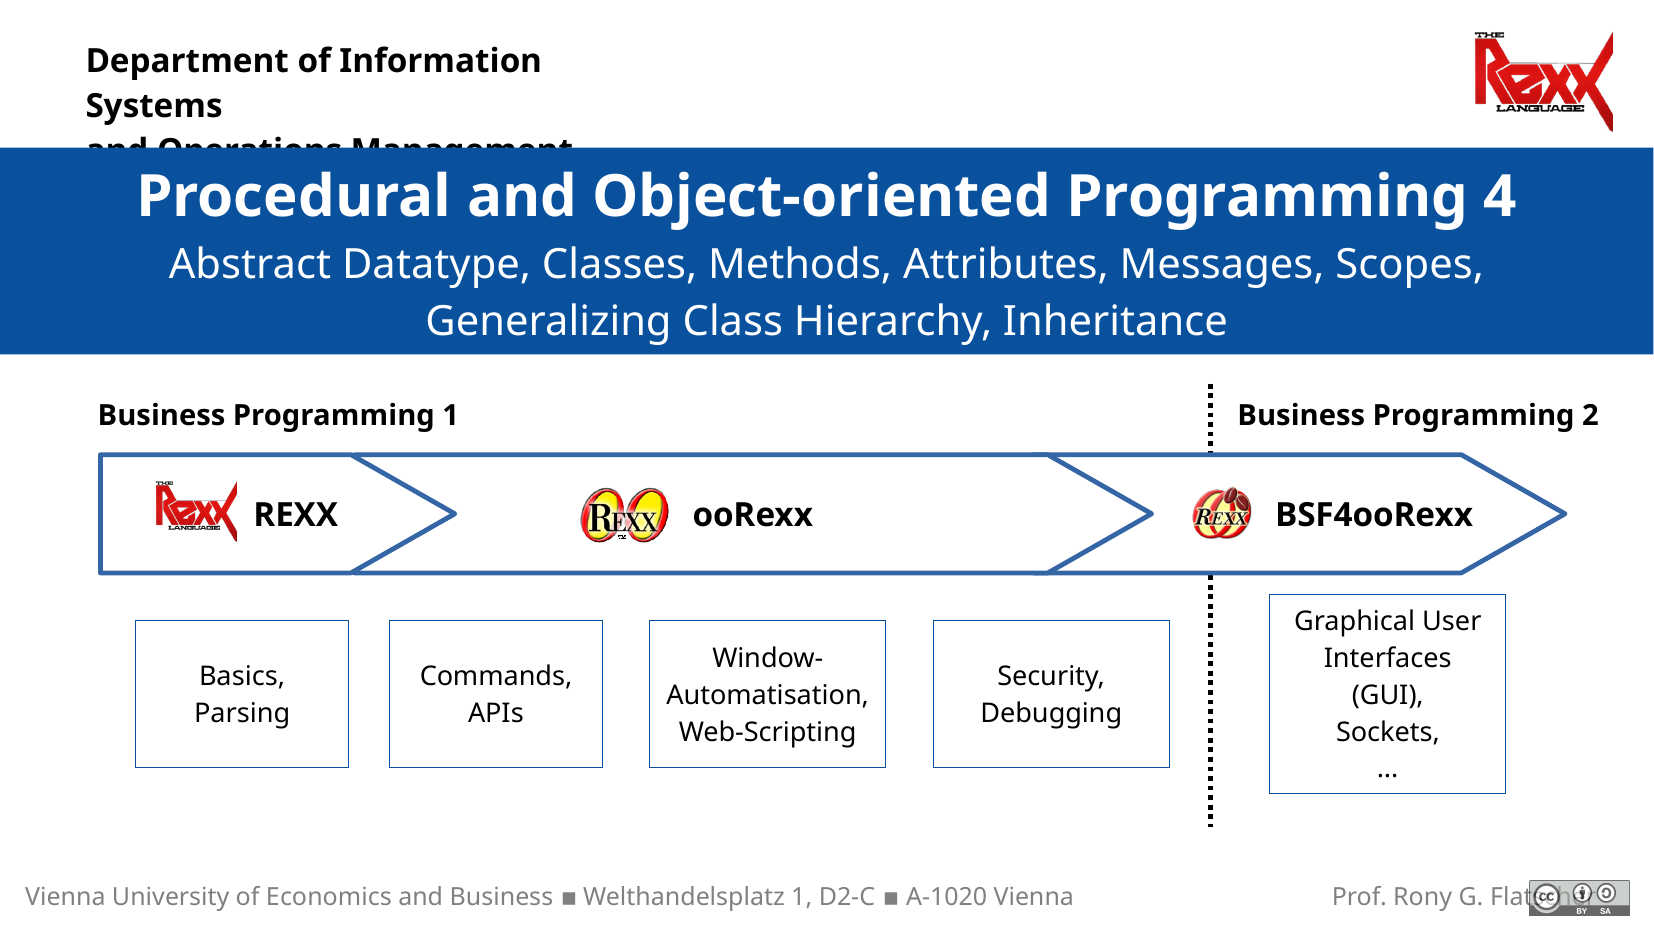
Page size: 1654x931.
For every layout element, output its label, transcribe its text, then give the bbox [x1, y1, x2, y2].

text_box ooRexx [354, 454, 1152, 573]
text_box BSF4ooRexx [1049, 454, 1566, 573]
picture [578, 484, 670, 544]
text_box Business Programming 2 [1222, 386, 1654, 440]
picture [1192, 484, 1252, 544]
picture [1470, 23, 1613, 142]
text_box Commands, APIs [389, 620, 603, 768]
text_box Security, Debugging [933, 620, 1170, 768]
text_box Business Programming 1 [82, 386, 514, 440]
text_box Window-Automatisation, Web-Scripting [649, 620, 886, 768]
text_box REXX [100, 454, 455, 573]
picture [153, 476, 237, 548]
title Procedural and Object-oriented Programming 4 Abstract Datatype, Classes, Methods, Attributes, Messages, Scopes, Generalizing Class Hierarchy, Inheritance [0, 147, 1654, 355]
text_box Basics, Parsing [135, 620, 349, 768]
text_box Graphical User Interfaces (GUI), Sockets, ... [1269, 616, 1506, 772]
